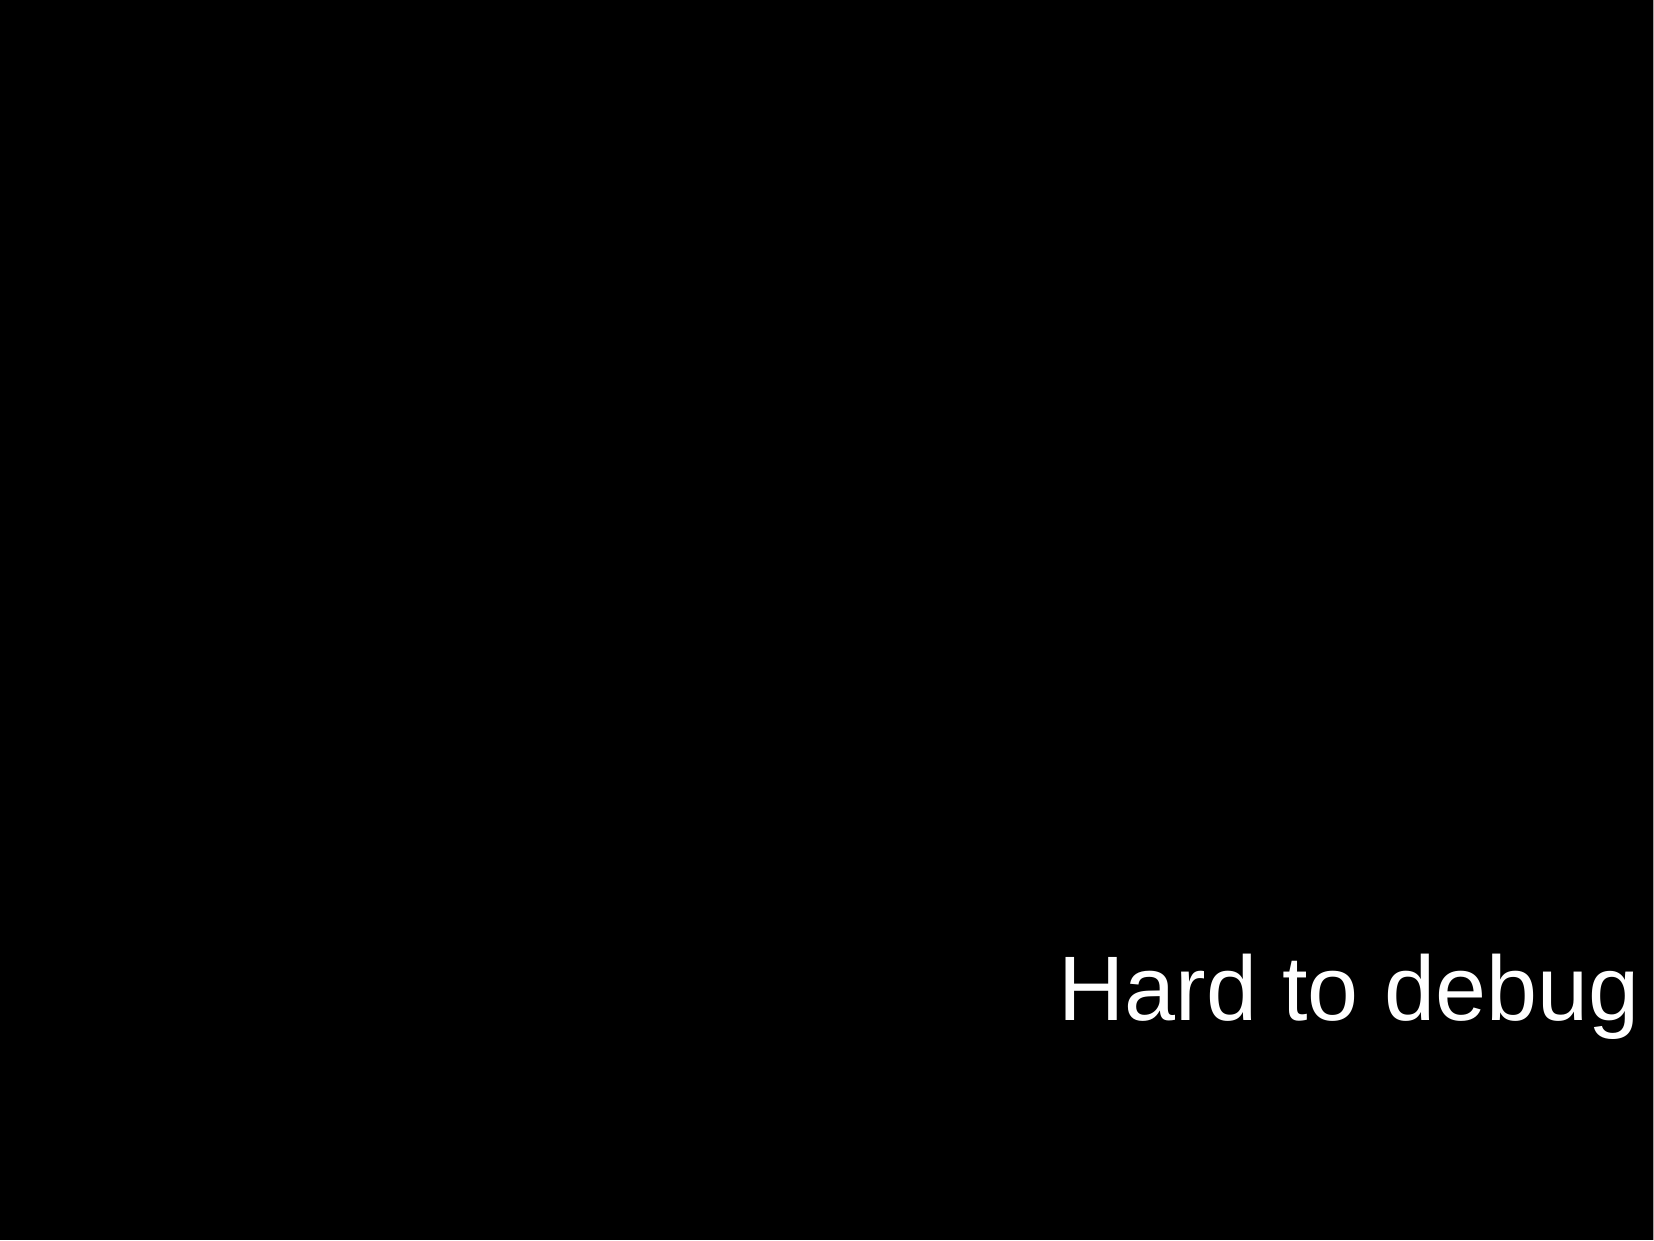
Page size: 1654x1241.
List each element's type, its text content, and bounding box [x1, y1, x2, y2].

title Hard to debug [177, 885, 1654, 1093]
